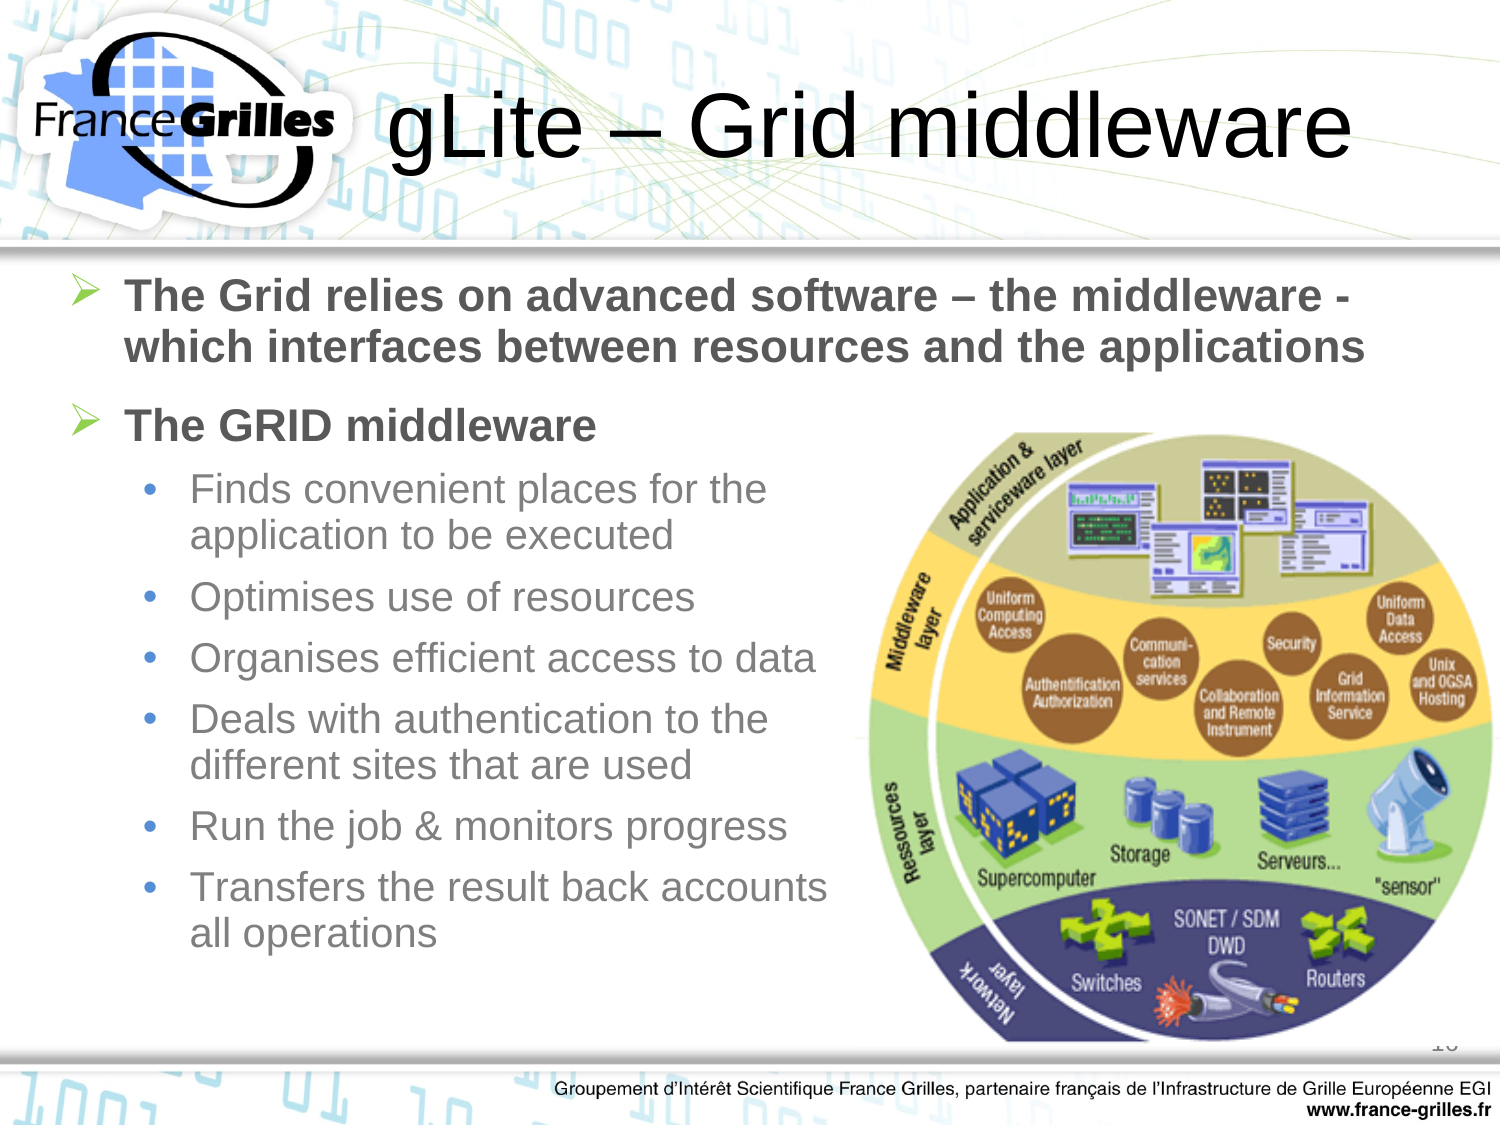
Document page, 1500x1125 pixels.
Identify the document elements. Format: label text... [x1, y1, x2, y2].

picture [0, 0, 1500, 1125]
title gLite – Grid middleware [372, 7, 1459, 244]
list The Grid relies on advanced software – the middleware - which interfaces between resources and the applications [53, 262, 1388, 414]
list The GRID middleware Finds convenient places for the application to be executed Optimises use of resources Organises efficient access to data Deals with authentication to the different sites that are used Run the job & monitors progress Transfers the result back accounts all operations [53, 414, 857, 1046]
